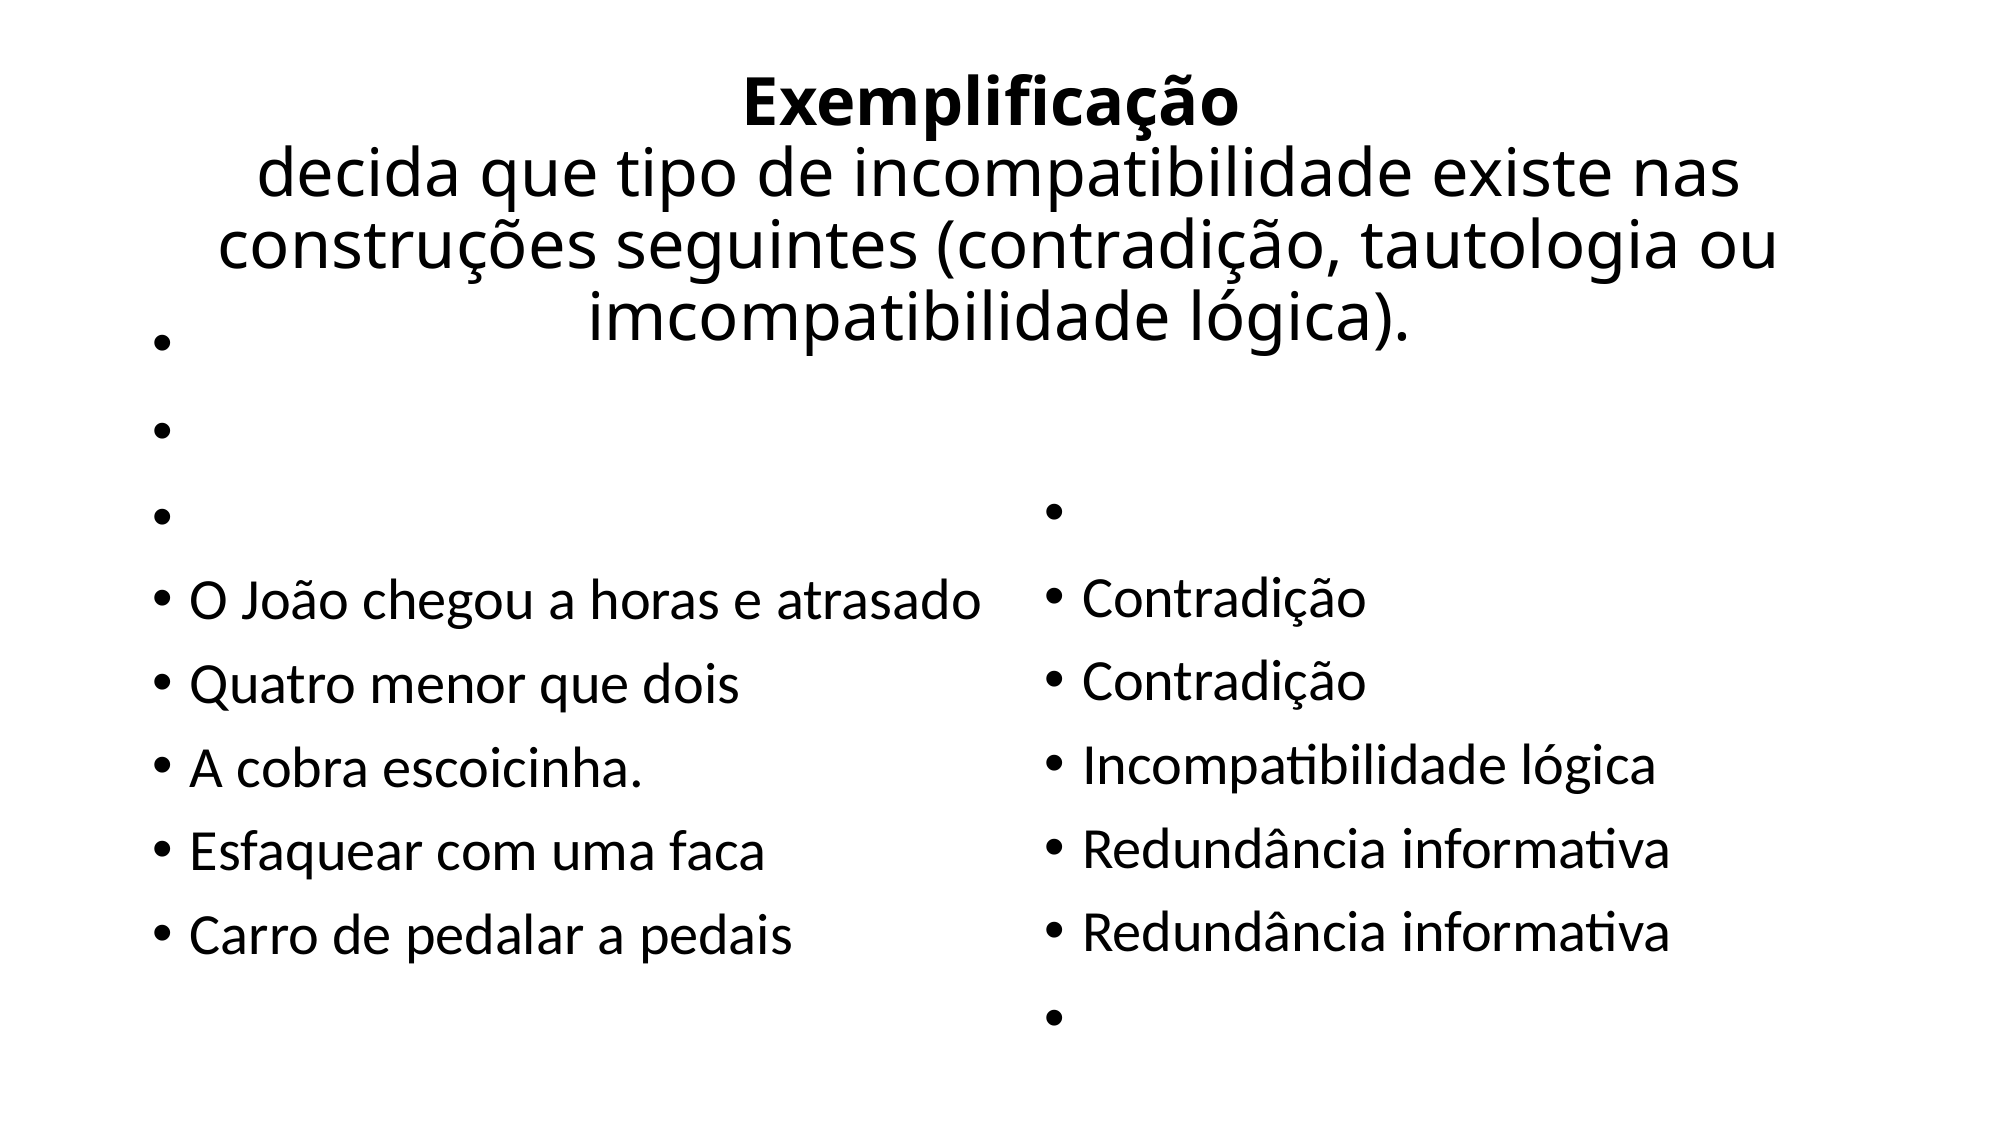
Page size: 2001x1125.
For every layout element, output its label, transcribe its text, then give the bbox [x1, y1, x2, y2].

list Contradição Contradição Incompatibilidade lógica Redundância informativa Redundância informativa [1029, 468, 2000, 1014]
title Exemplificação decida que tipo de incompatibilidade existe nas construções seguintes (contradição, tautologia ou imcompatibilidade lógica). [137, 59, 1863, 278]
list O João chegou a horas e atrasado Quatro menor que dois A cobra escoicinha. Esfaquear com uma faca Carro de pedalar a pedais [137, 299, 1863, 1014]
